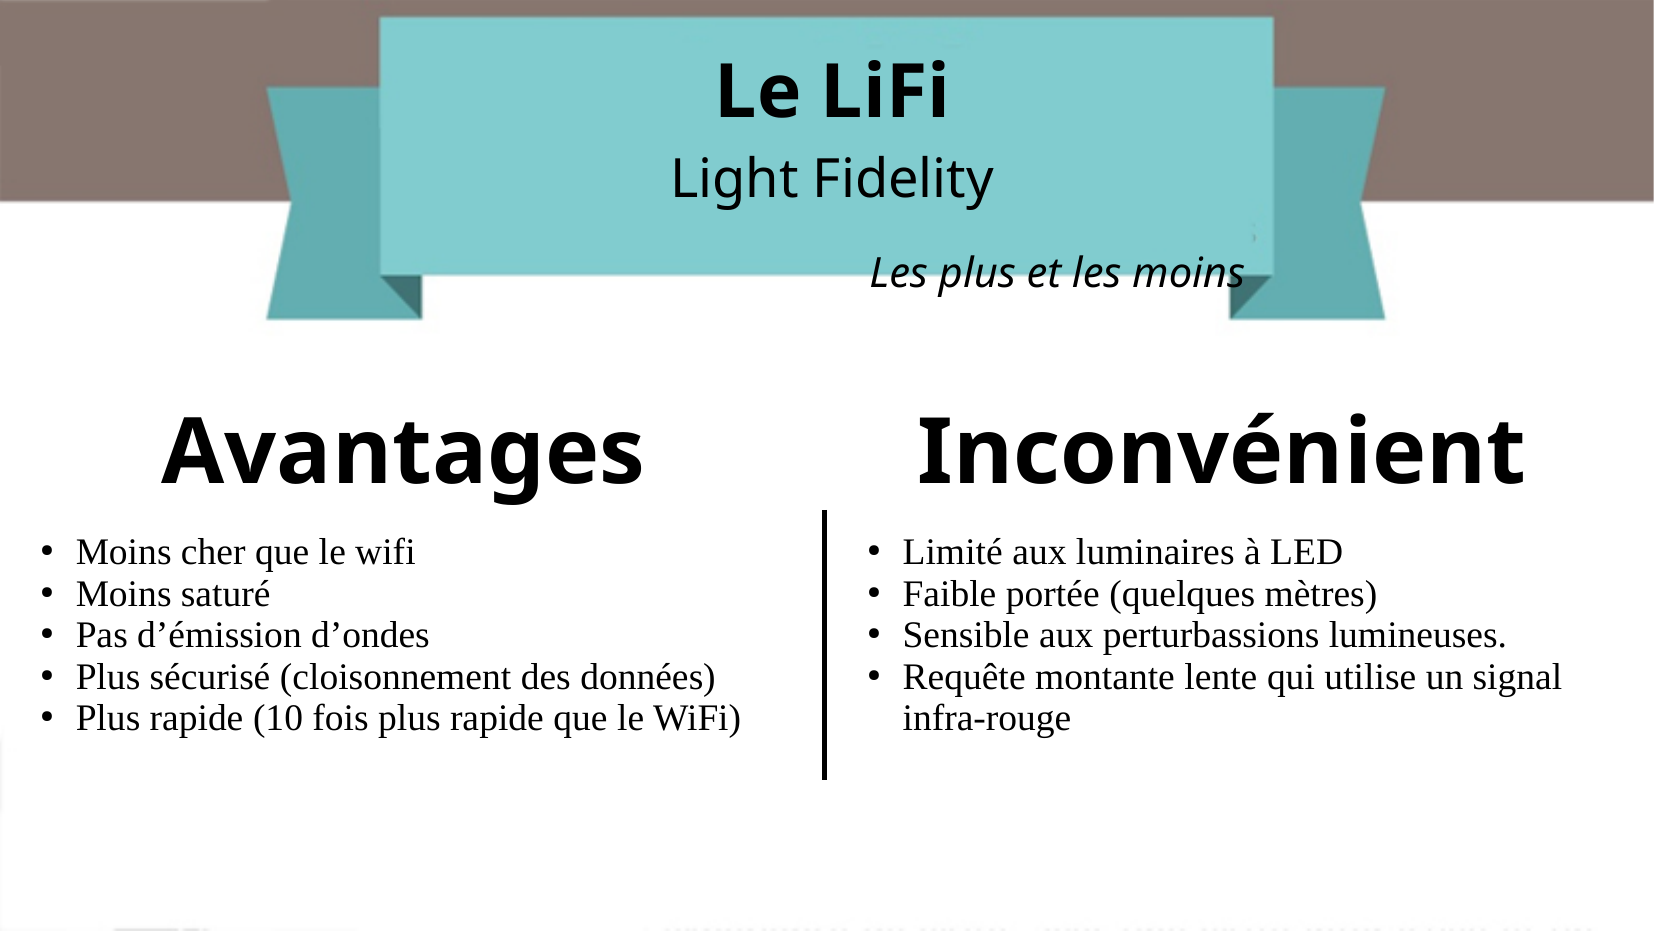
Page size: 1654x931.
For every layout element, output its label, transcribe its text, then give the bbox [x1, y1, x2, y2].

title Avantages [35, 398, 771, 498]
title Inconvénient [854, 398, 1590, 498]
text_box Moins cher que le wifi Moins saturé Pas d’émission d’ondes Plus sécurisé (cloisonnement des données) Plus rapide (10 fois plus rapide que le WiFi) [25, 523, 819, 747]
picture [0, 0, 1654, 931]
text_box Limité aux luminaires à LED Faible portée (quelques mètres) Sensible aux perturbassions lumineuses. Requête montante lente qui utilise un signal infra-rouge [852, 523, 1646, 747]
text_box Le LiFi Light Fidelity Les plus et les moins [405, 29, 1261, 269]
